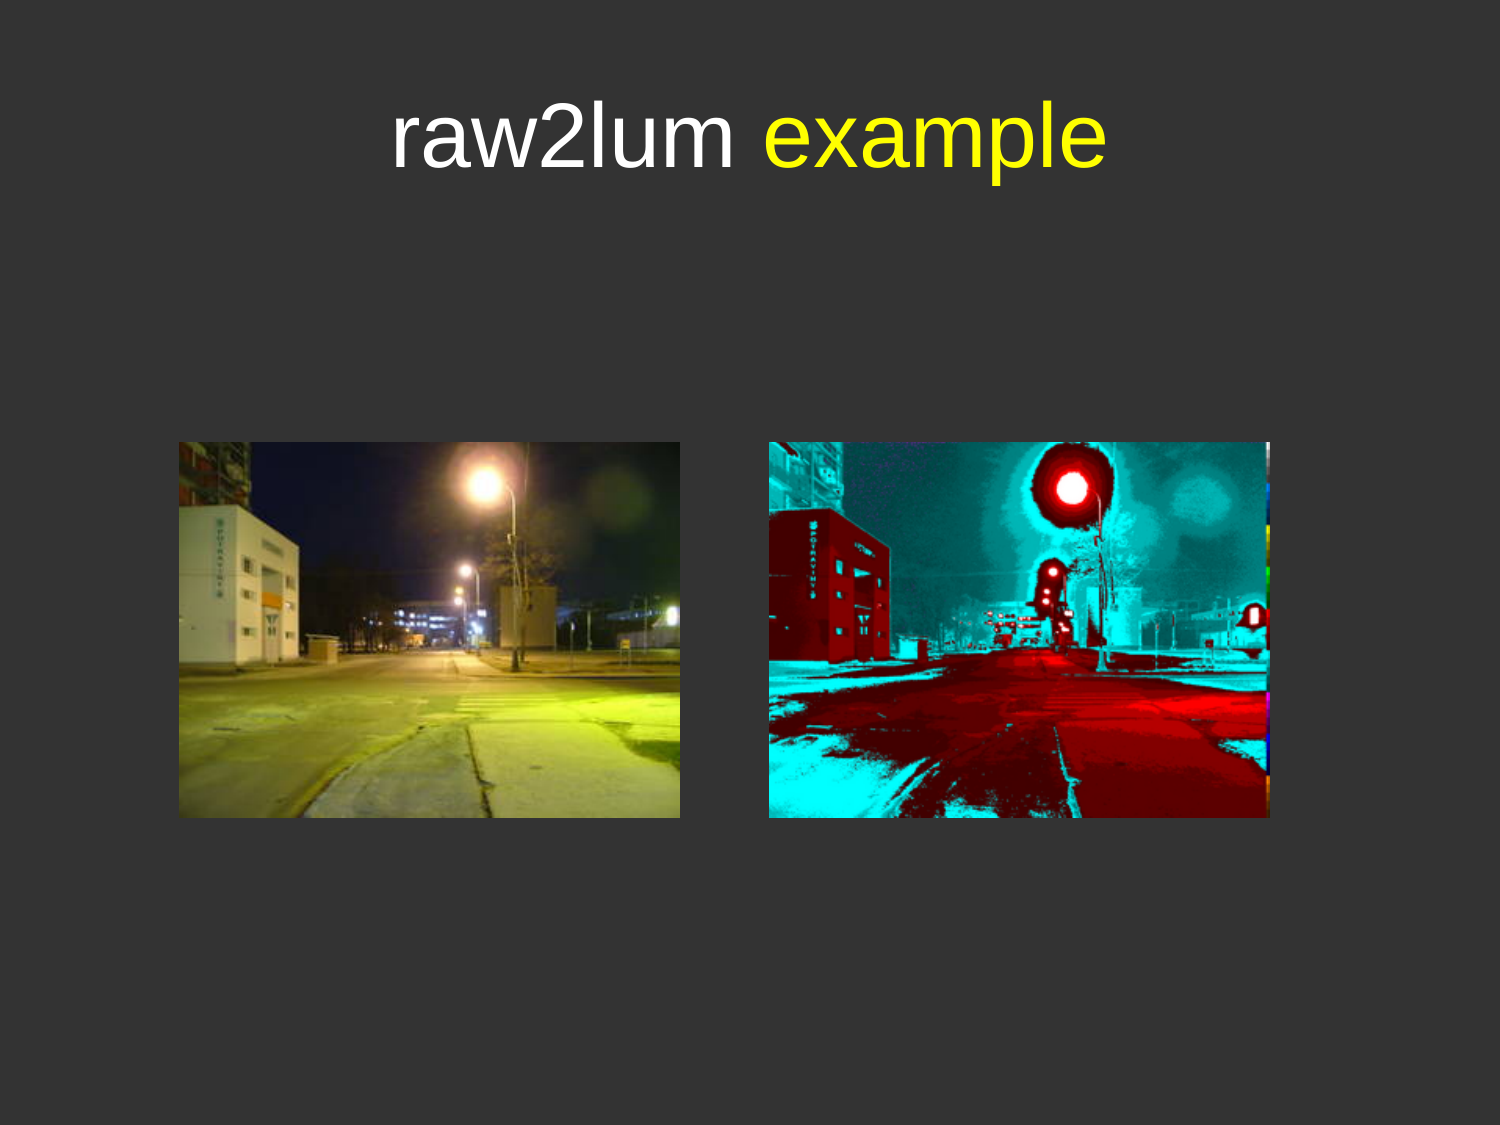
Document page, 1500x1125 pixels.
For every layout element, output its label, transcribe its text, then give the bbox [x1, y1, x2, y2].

picture [179, 442, 680, 818]
picture [769, 442, 1270, 818]
title raw2lum example [75, 21, 1425, 257]
